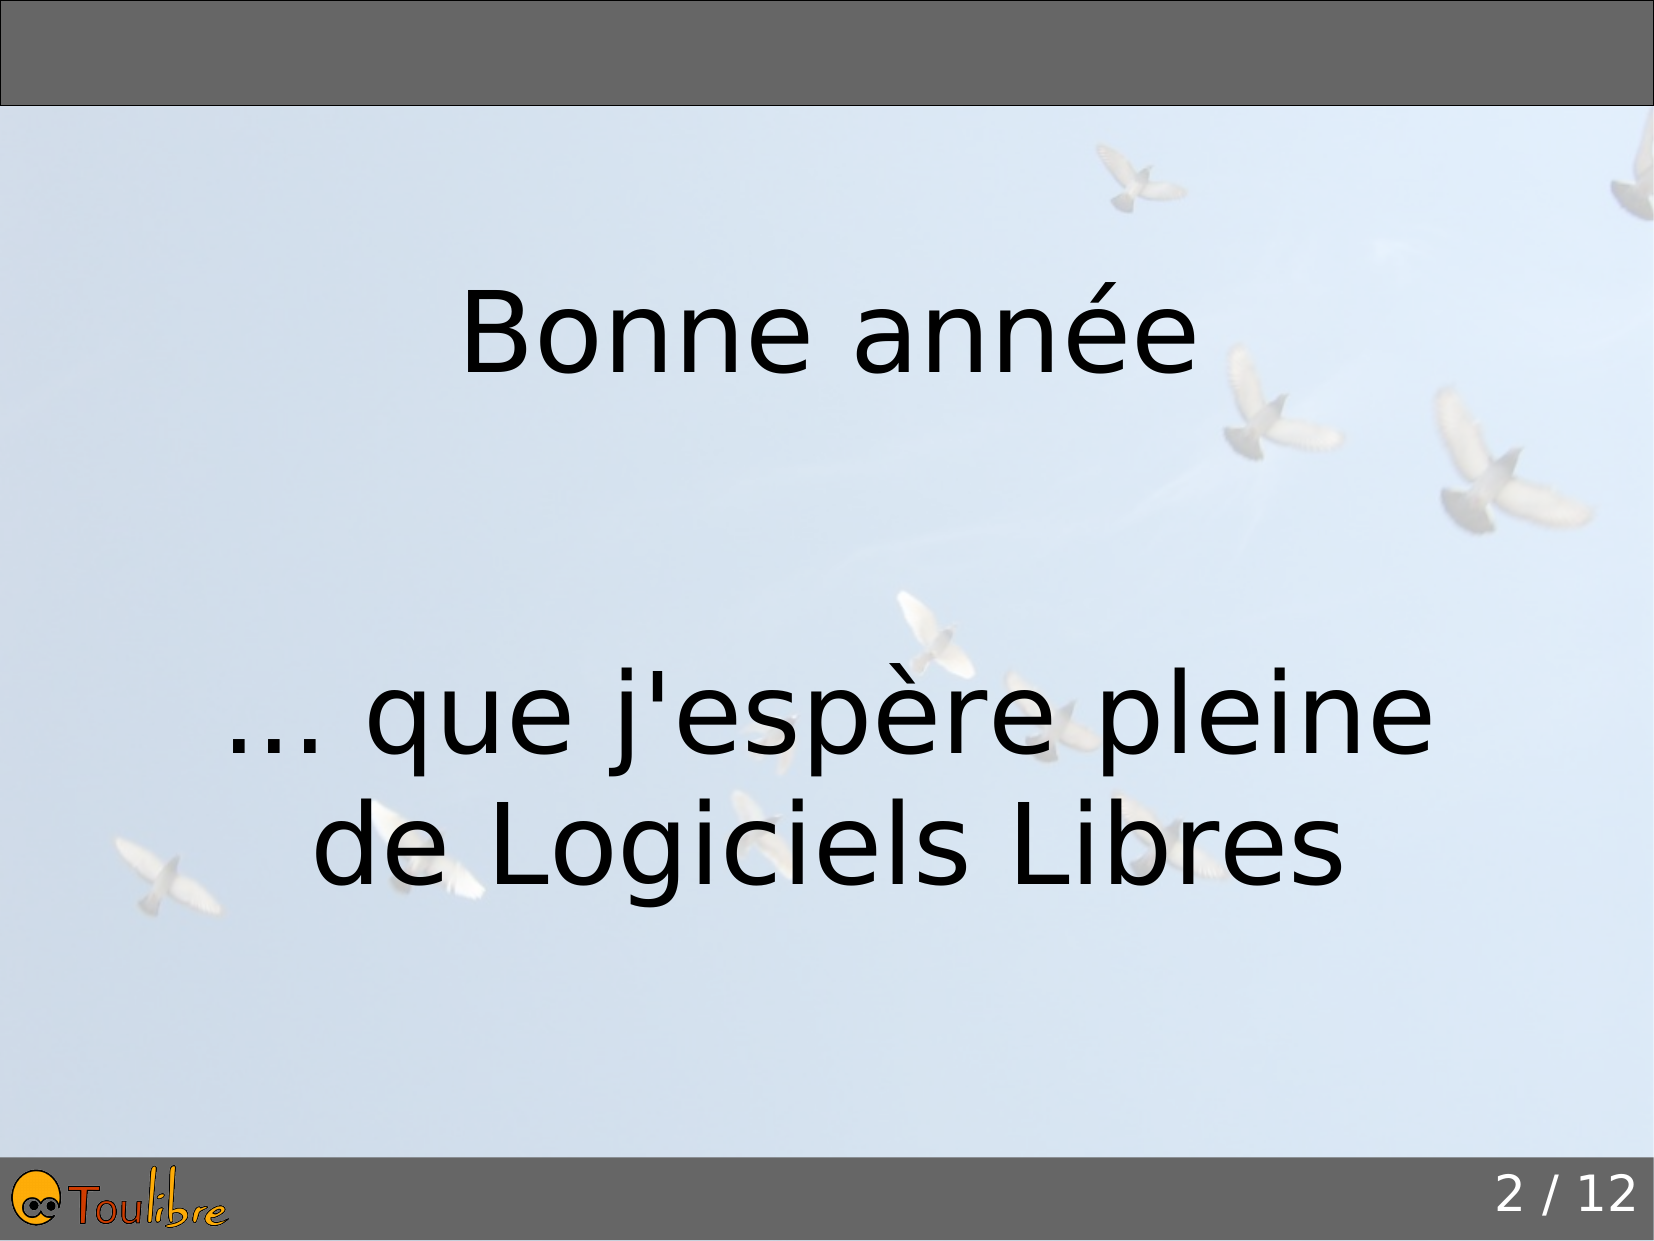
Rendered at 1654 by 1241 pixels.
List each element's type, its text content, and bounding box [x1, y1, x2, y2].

text_box ... que j'espère pleine de Logiciels Libres [125, 641, 1534, 919]
text_box Bonne année [333, 260, 1326, 407]
picture [11, 1165, 229, 1228]
